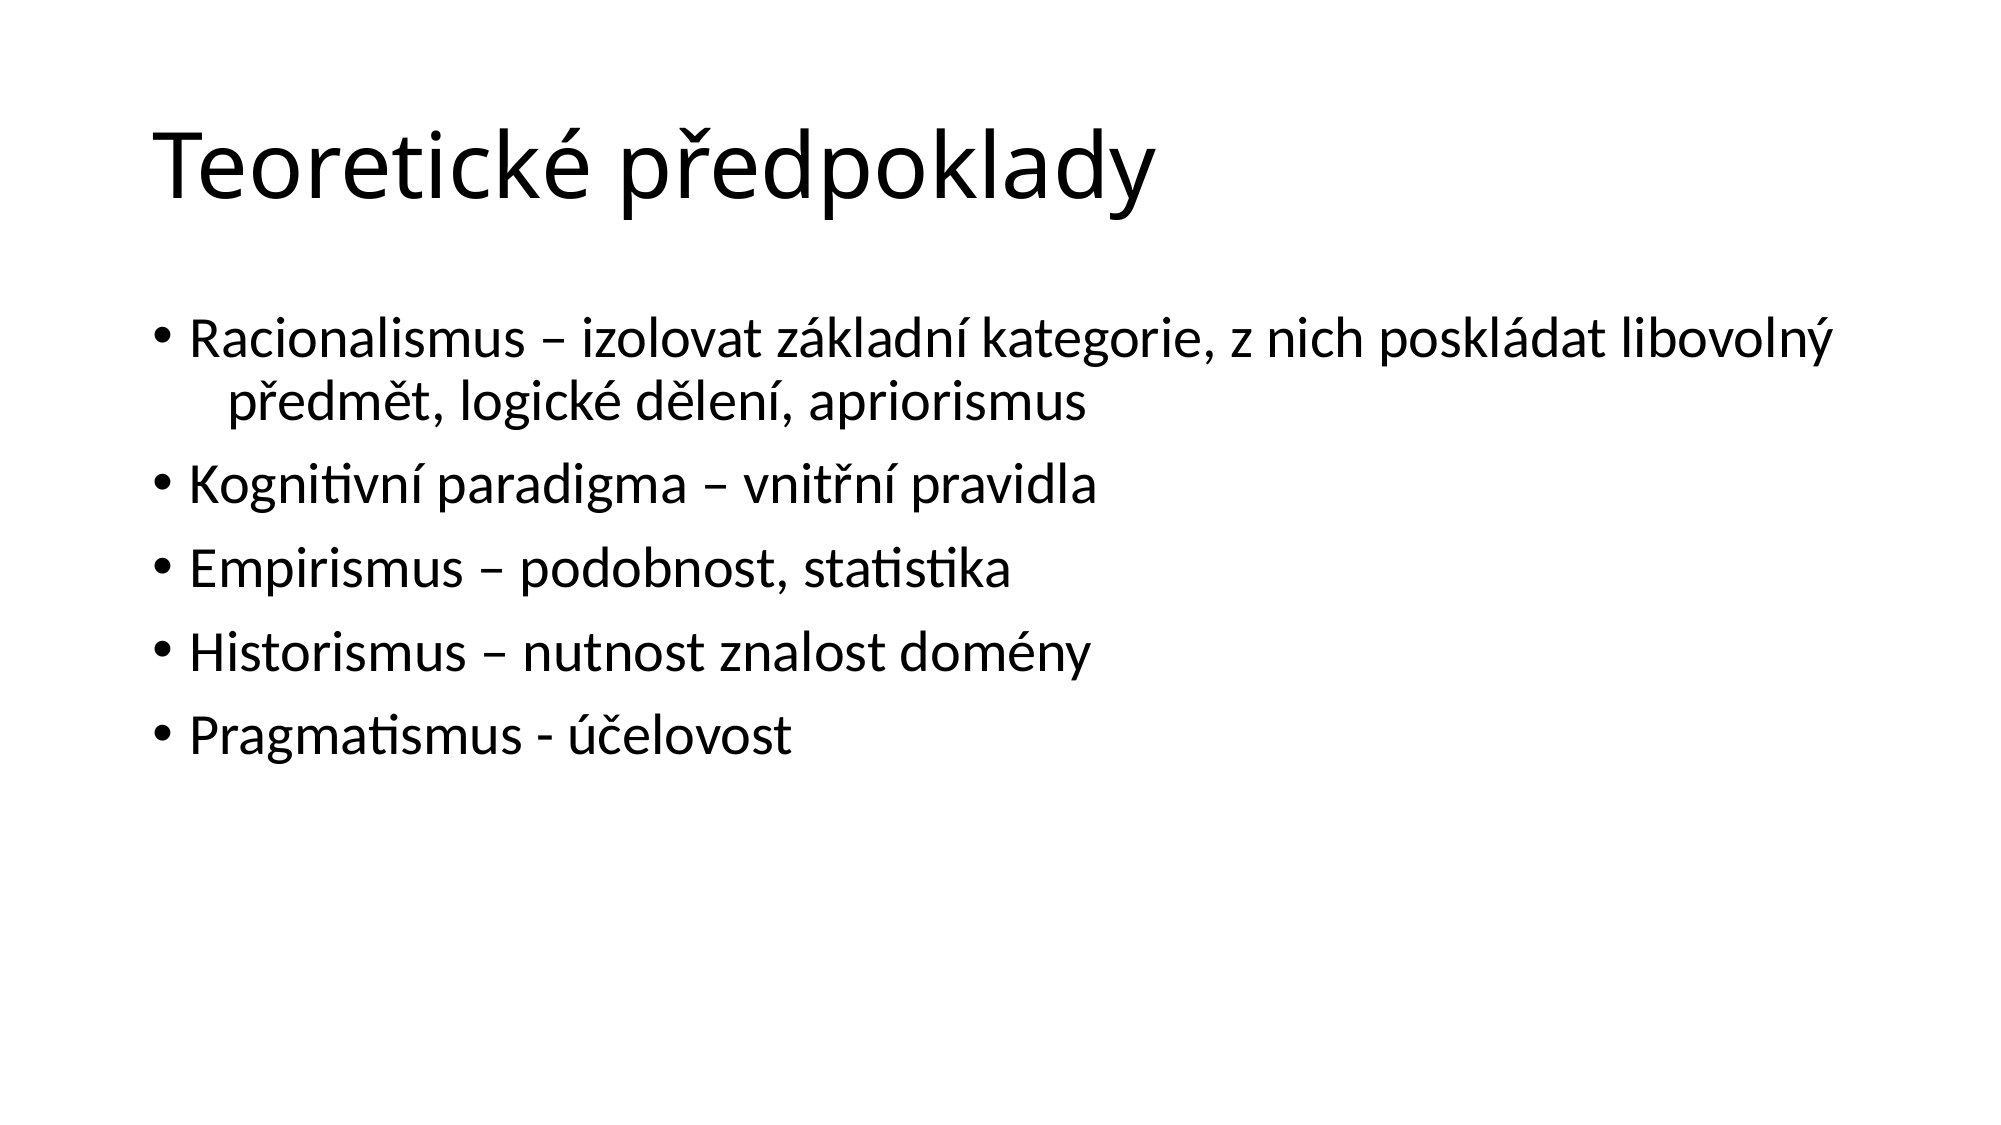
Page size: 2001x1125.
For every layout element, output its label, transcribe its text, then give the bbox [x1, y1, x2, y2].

list Racionalismus – izolovat základní kategorie, z nich poskládat libovolný předmět, logické dělení, apriorismus Kognitivní paradigma – vnitřní pravidla Empirismus – podobnost, statistika Historismus – nutnost znalost domény Pragmatismus - účelovost [137, 299, 1863, 1014]
title Teoretické předpoklady [137, 59, 1863, 278]
